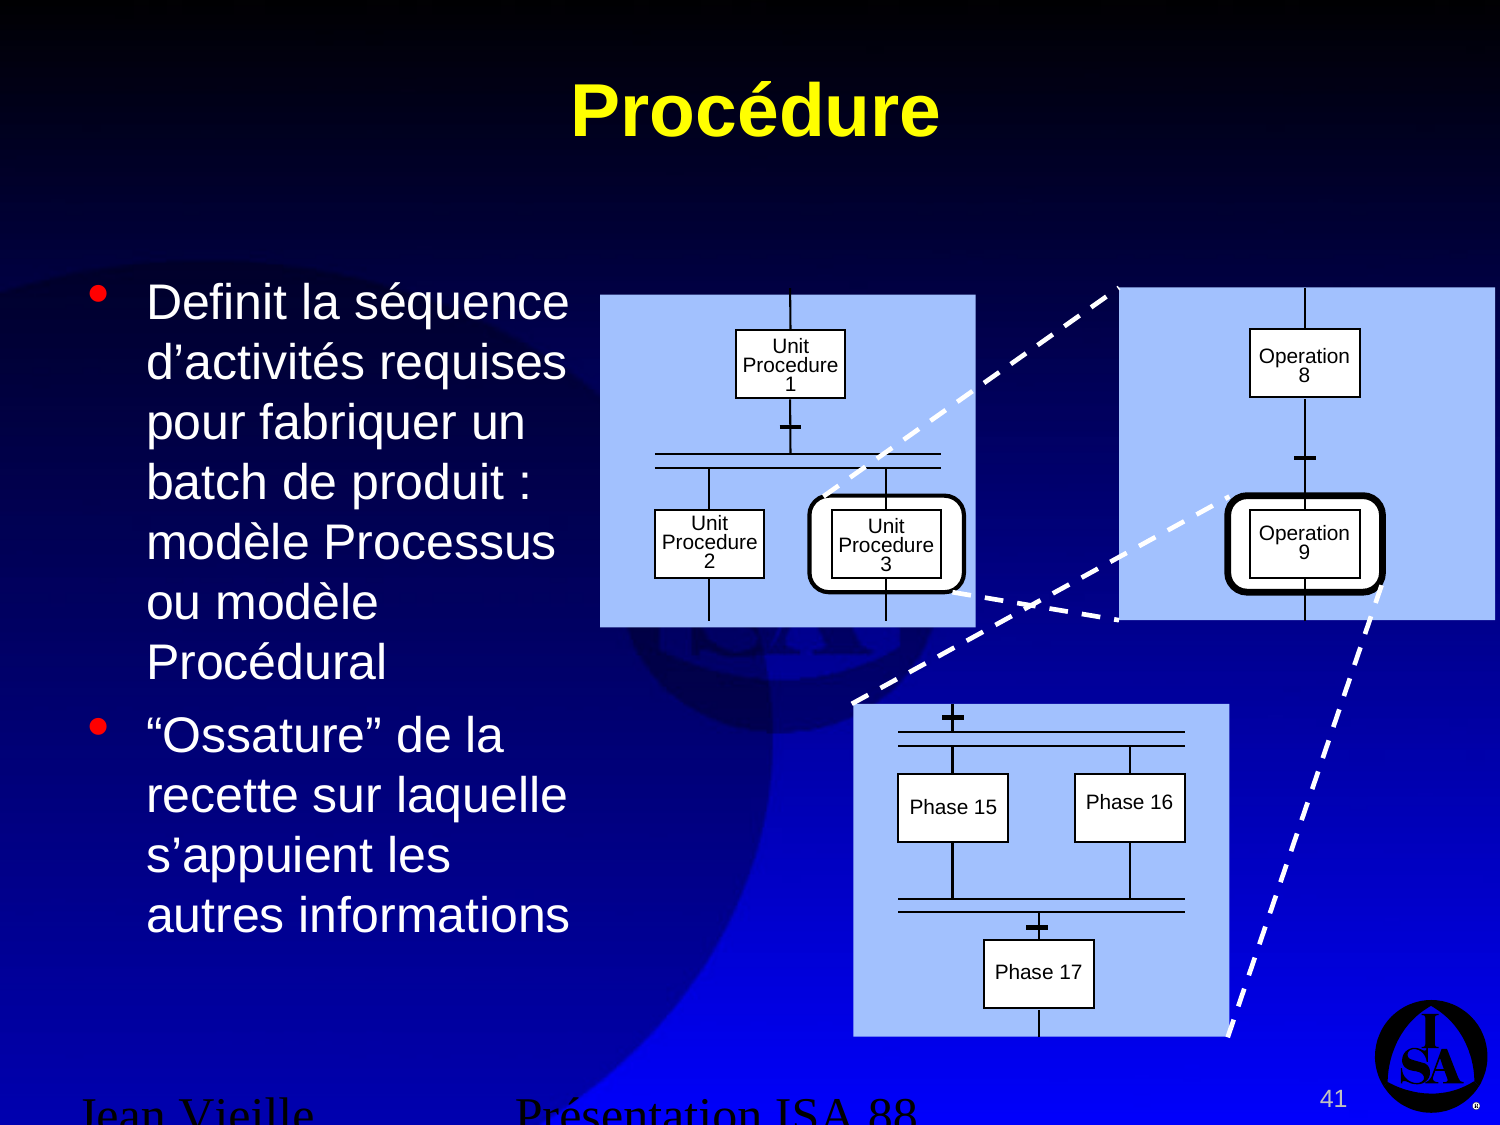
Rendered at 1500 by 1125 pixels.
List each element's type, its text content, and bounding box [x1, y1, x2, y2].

text_box Phase 15 [890, 801, 1017, 824]
text_box Unit Procedure 2 [646, 517, 773, 578]
title Procédure [75, 12, 1438, 201]
text_box Phase 17 [975, 967, 1102, 989]
picture [524, 1101, 535, 1117]
picture [668, 1120, 677, 1125]
text_box [1119, 287, 1496, 621]
picture [0, 0, 1500, 1125]
picture [873, 1116, 886, 1125]
text_box Operation 9 [1241, 527, 1368, 569]
picture [148, 1111, 157, 1125]
picture [565, 1110, 575, 1118]
picture [828, 1121, 843, 1125]
picture [631, 1111, 640, 1125]
picture [899, 1101, 910, 1114]
text_box Phase 16 [1066, 796, 1193, 819]
list Definit la séquence d’activités requises pour fabriquer un batch de produit : modèle Processus ou modèle Procédural “Ossature” de la recette sur laquelle s’appuient les autres informations [75, 262, 601, 1076]
picture [298, 1110, 308, 1118]
picture [830, 1103, 841, 1118]
text_box Unit Procedure 3 [823, 520, 950, 581]
picture [234, 1110, 244, 1118]
picture [898, 1116, 911, 1125]
picture [718, 1110, 731, 1125]
picture [124, 1120, 133, 1125]
text_box [600, 294, 976, 628]
picture [102, 1110, 112, 1118]
text_box [853, 703, 1230, 1037]
picture [745, 1111, 754, 1125]
text_box Operation 8 [1241, 350, 1368, 392]
text_box Unit Procedure 1 [727, 340, 854, 401]
picture [874, 1101, 885, 1114]
picture [607, 1110, 617, 1118]
